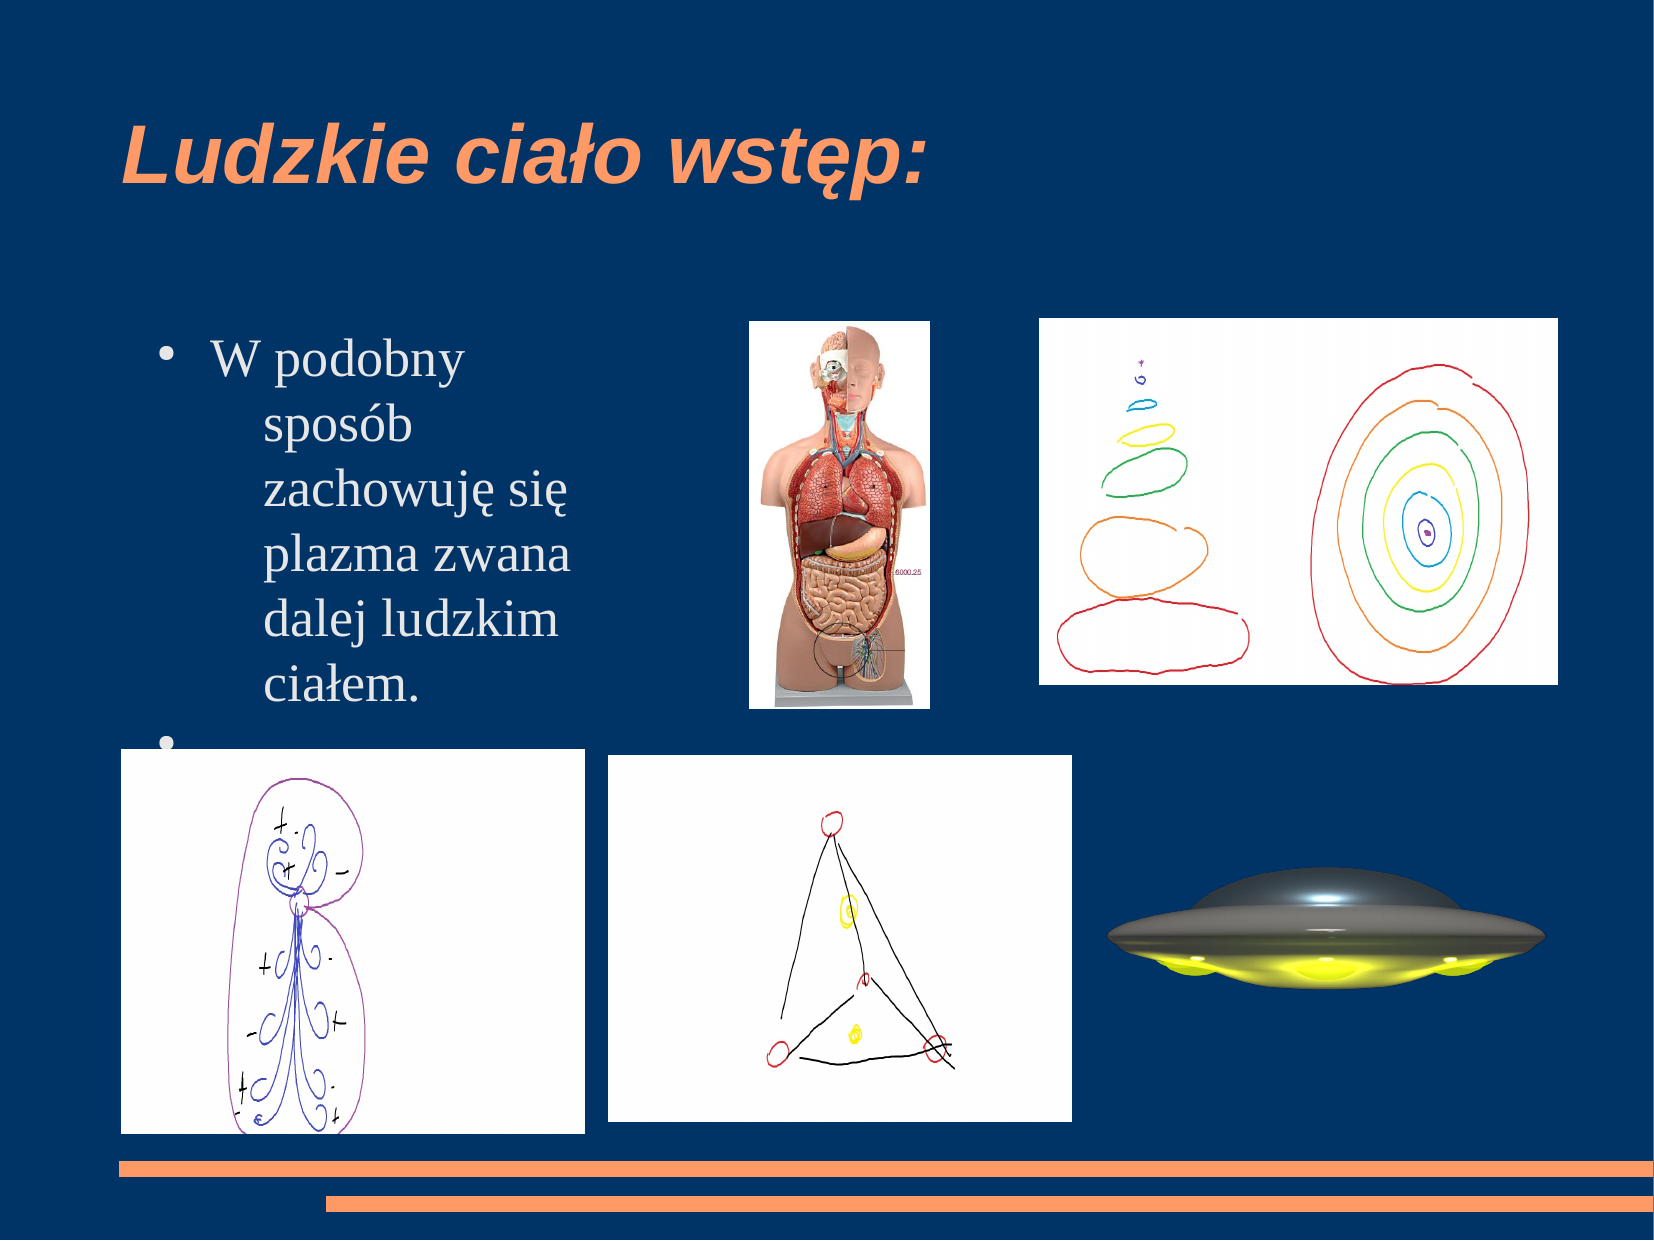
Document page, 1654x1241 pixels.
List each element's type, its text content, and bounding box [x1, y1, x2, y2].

list W podobny sposób zachowuję się plazma zwana dalej ludzkim ciałem. [121, 322, 585, 749]
picture [749, 321, 930, 709]
picture [121, 749, 585, 1134]
picture [1039, 318, 1558, 686]
picture [608, 755, 1072, 1123]
picture [1094, 807, 1558, 1069]
title Ludzkie ciało wstęp: [121, 46, 1534, 254]
